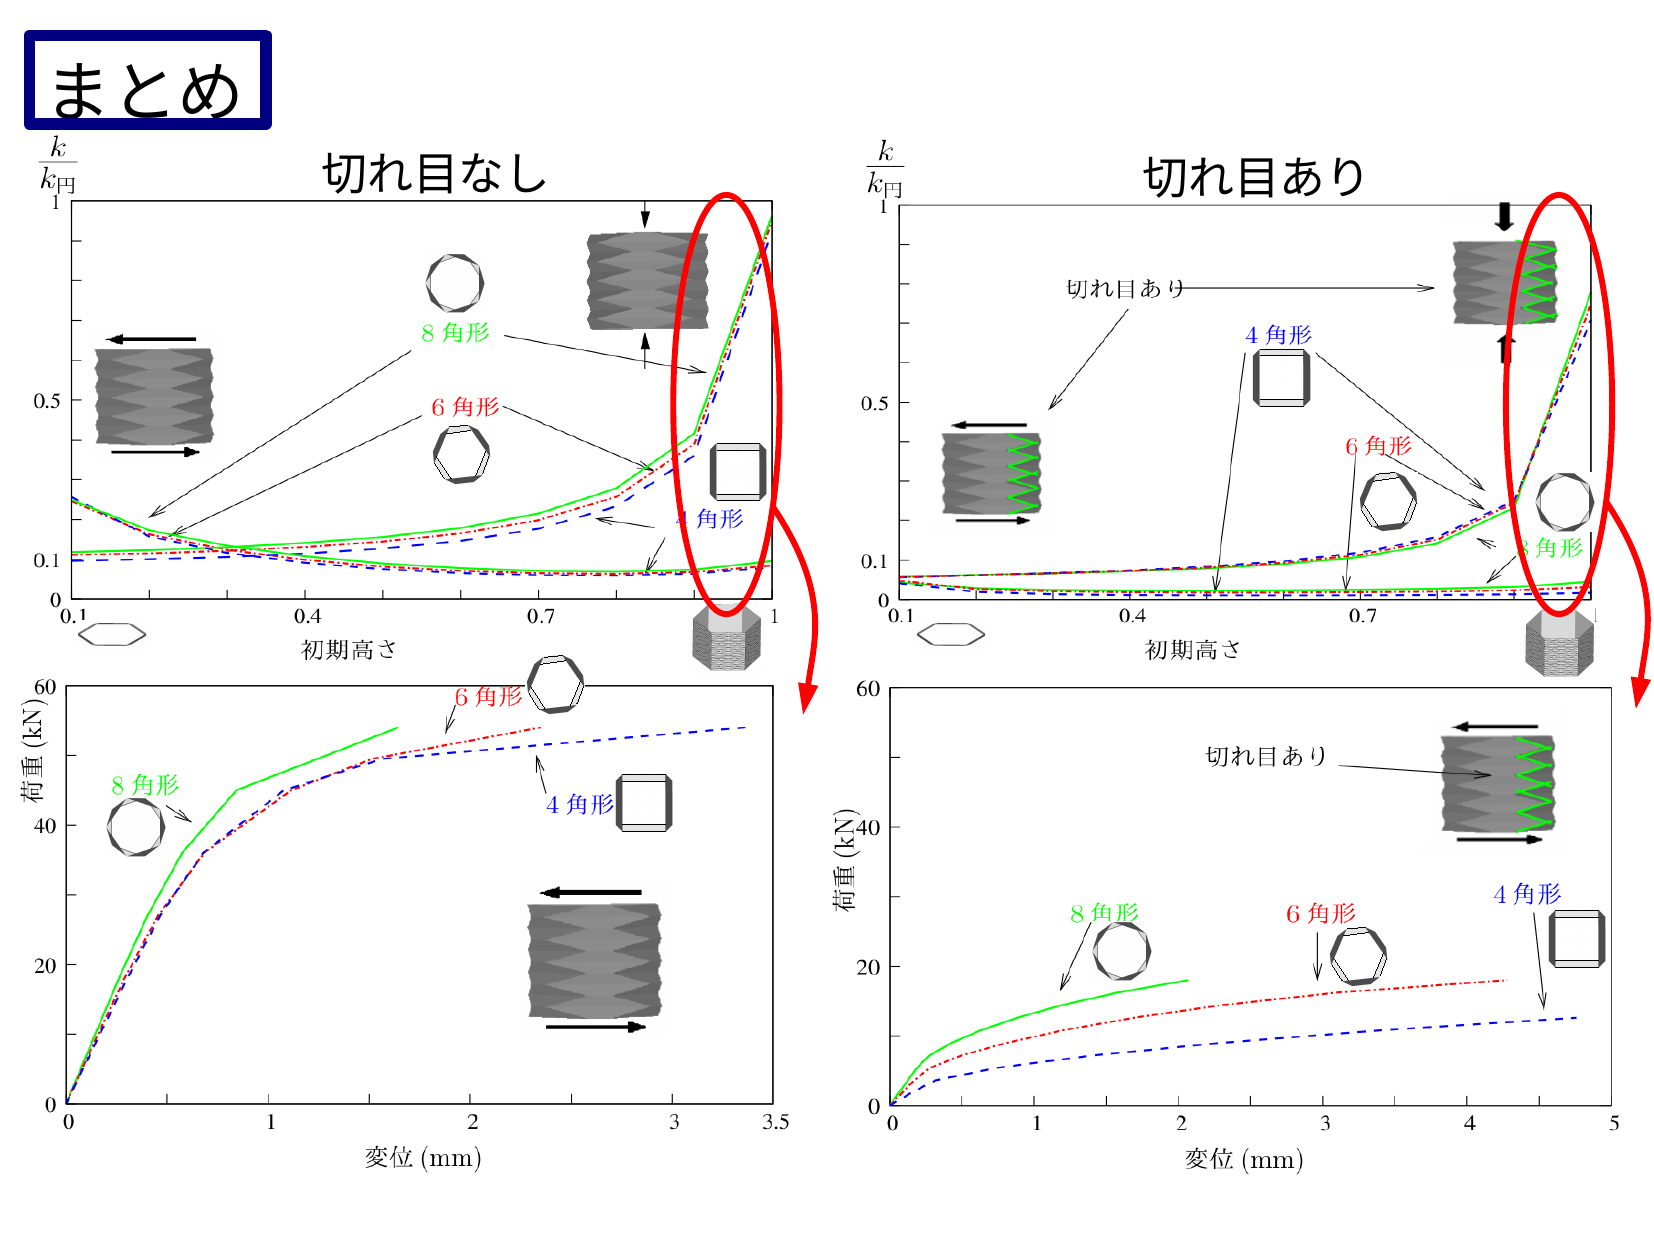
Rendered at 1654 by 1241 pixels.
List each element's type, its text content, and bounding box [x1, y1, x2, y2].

picture [677, 198, 776, 611]
picture [17, 129, 792, 1176]
picture [826, 129, 1625, 1176]
text_box まとめ [29, 31, 296, 132]
text_box 切れ目なし [307, 129, 603, 203]
text_box まとめ [35, 41, 260, 118]
text_box 切れ目あり [1127, 133, 1424, 207]
picture [1509, 198, 1607, 611]
